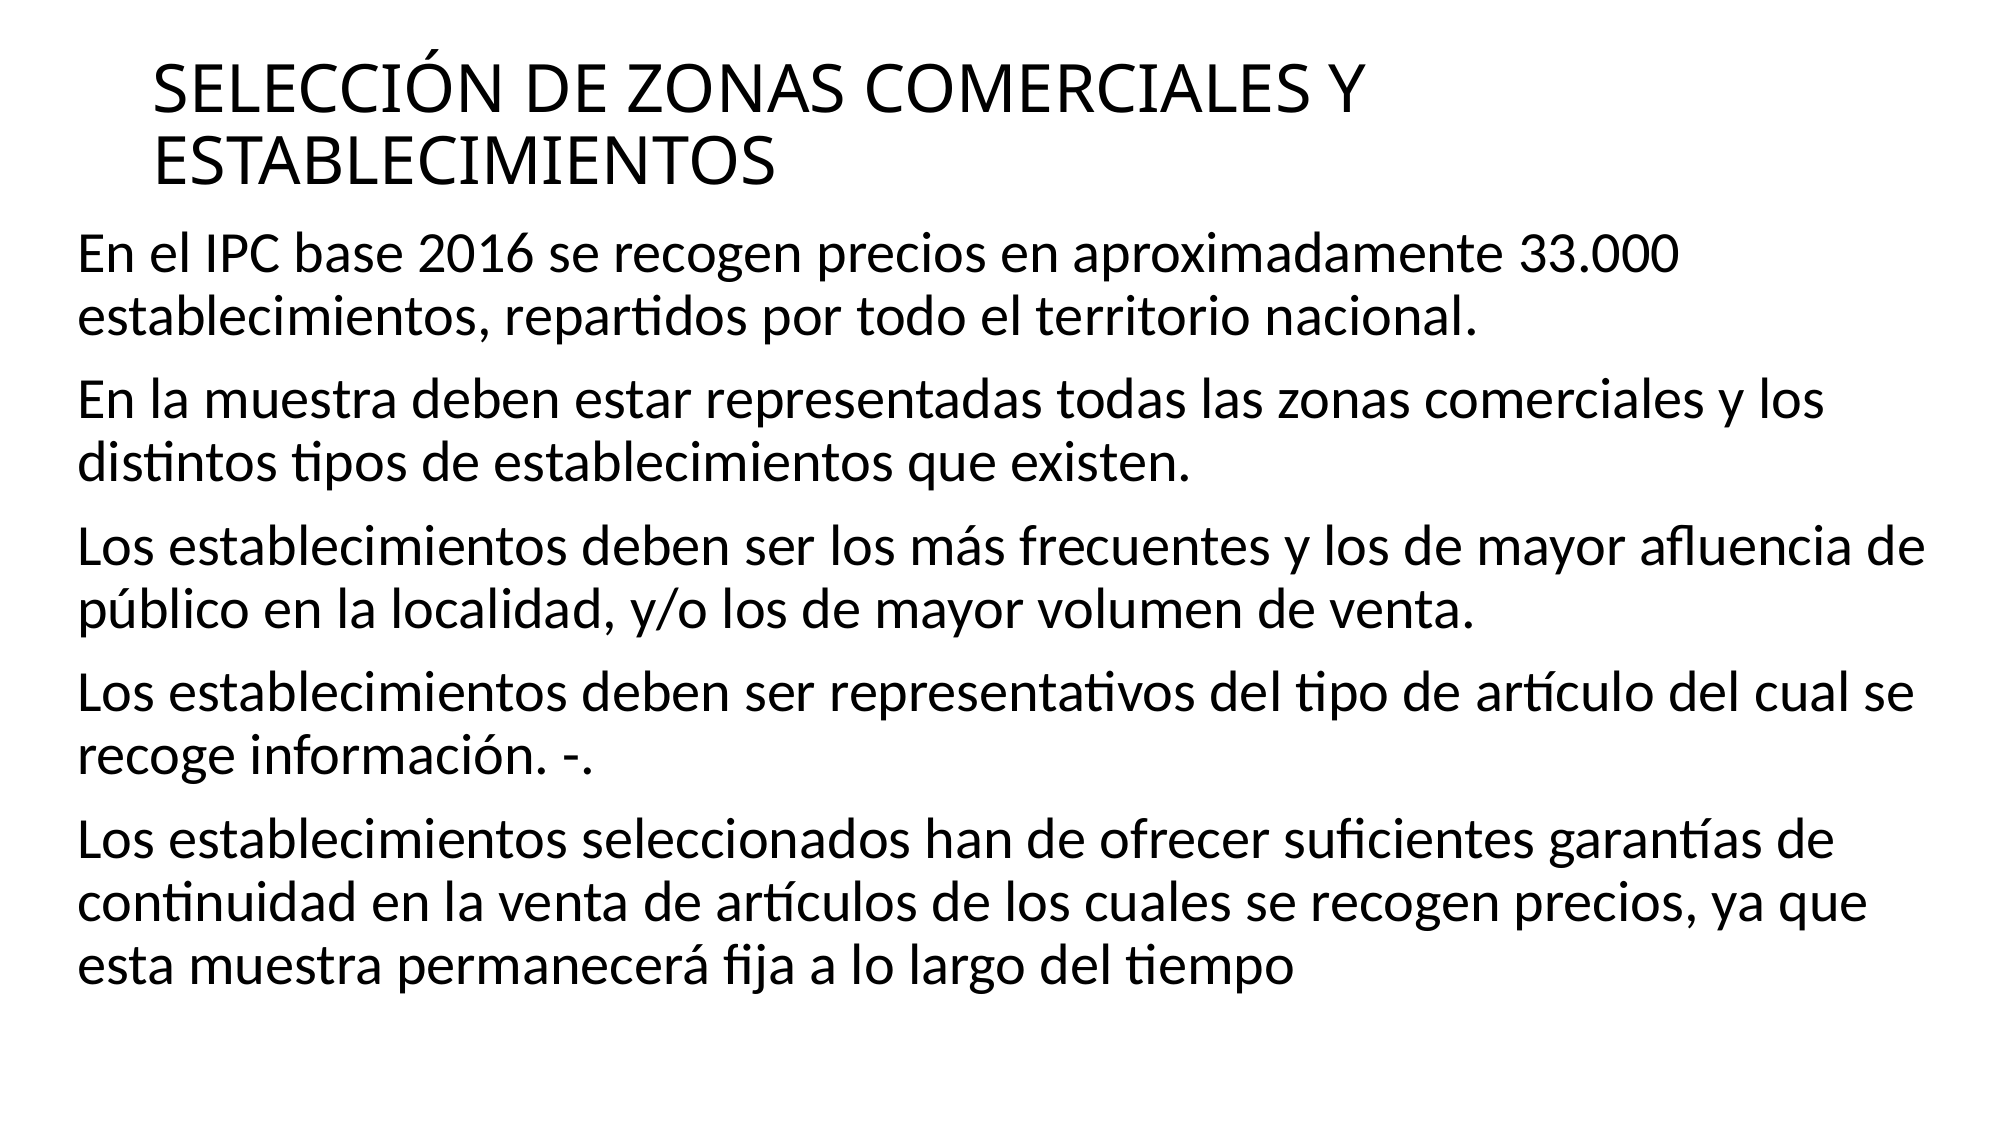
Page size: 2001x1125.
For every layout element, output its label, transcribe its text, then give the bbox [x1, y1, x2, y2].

list En el IPC base 2016 se recogen precios en aproximadamente 33.000 establecimientos, repartidos por todo el territorio nacional. En la muestra deben estar representadas todas las zonas comerciales y los distintos tipos de establecimientos que existen. Los establecimientos deben ser los más frecuentes y los de mayor afluencia de público en la localidad, y/o los de mayor volumen de venta. Los establecimientos deben ser representativos del tipo de artículo del cual se recoge información. -. Los establecimientos seleccionados han de ofrecer suficientes garantías de continuidad en la venta de artículos de los cuales se recogen precios, ya que esta muestra permanecerá fija a lo largo del tiempo [62, 214, 1948, 1066]
title SELECCIÓN DE ZONAS COMERCIALES Y ESTABLECIMIENTOS [137, 39, 1863, 214]
